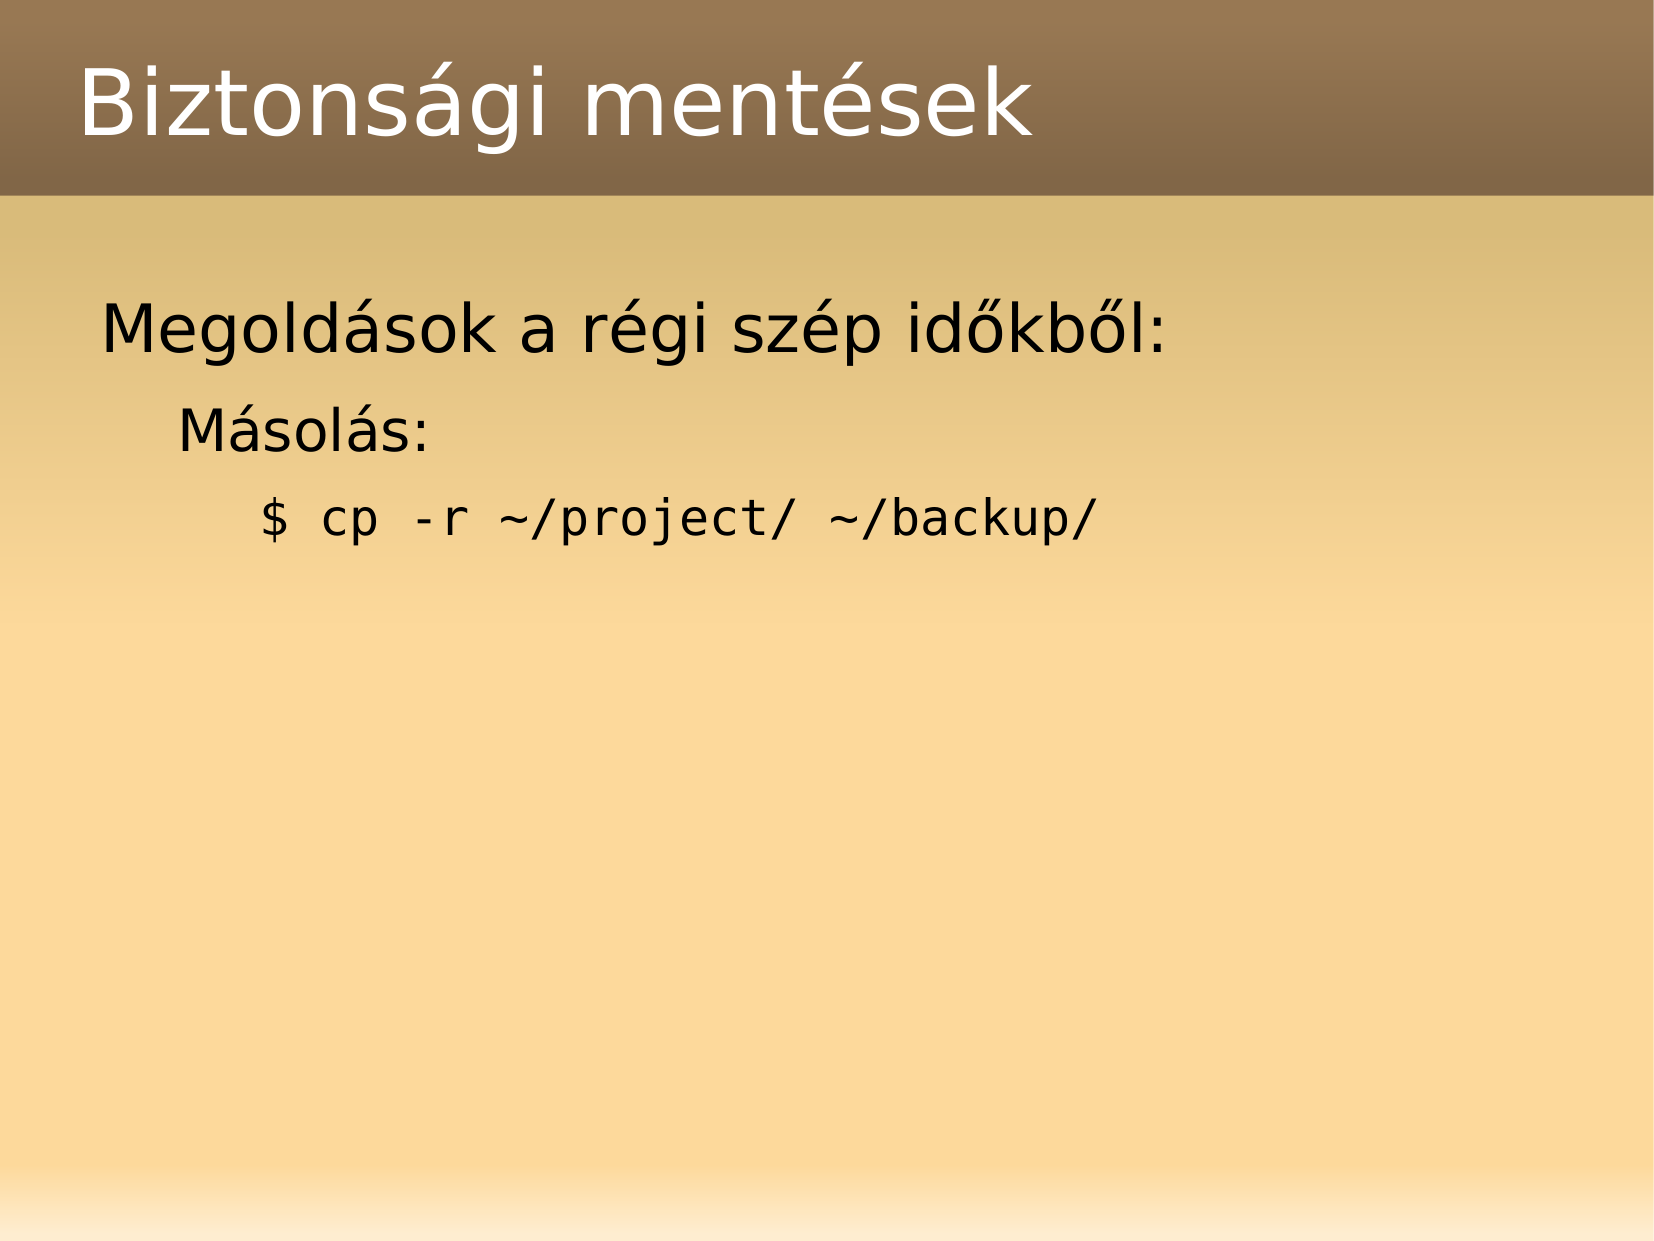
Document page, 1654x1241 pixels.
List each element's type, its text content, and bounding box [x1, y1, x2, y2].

list Megoldások a régi szép időkből: Másolás: $ cp -r ~/project/ ~/backup/ [82, 290, 1571, 1094]
title Biztonsági mentések [76, 7, 1565, 200]
picture [0, 0, 1654, 1241]
